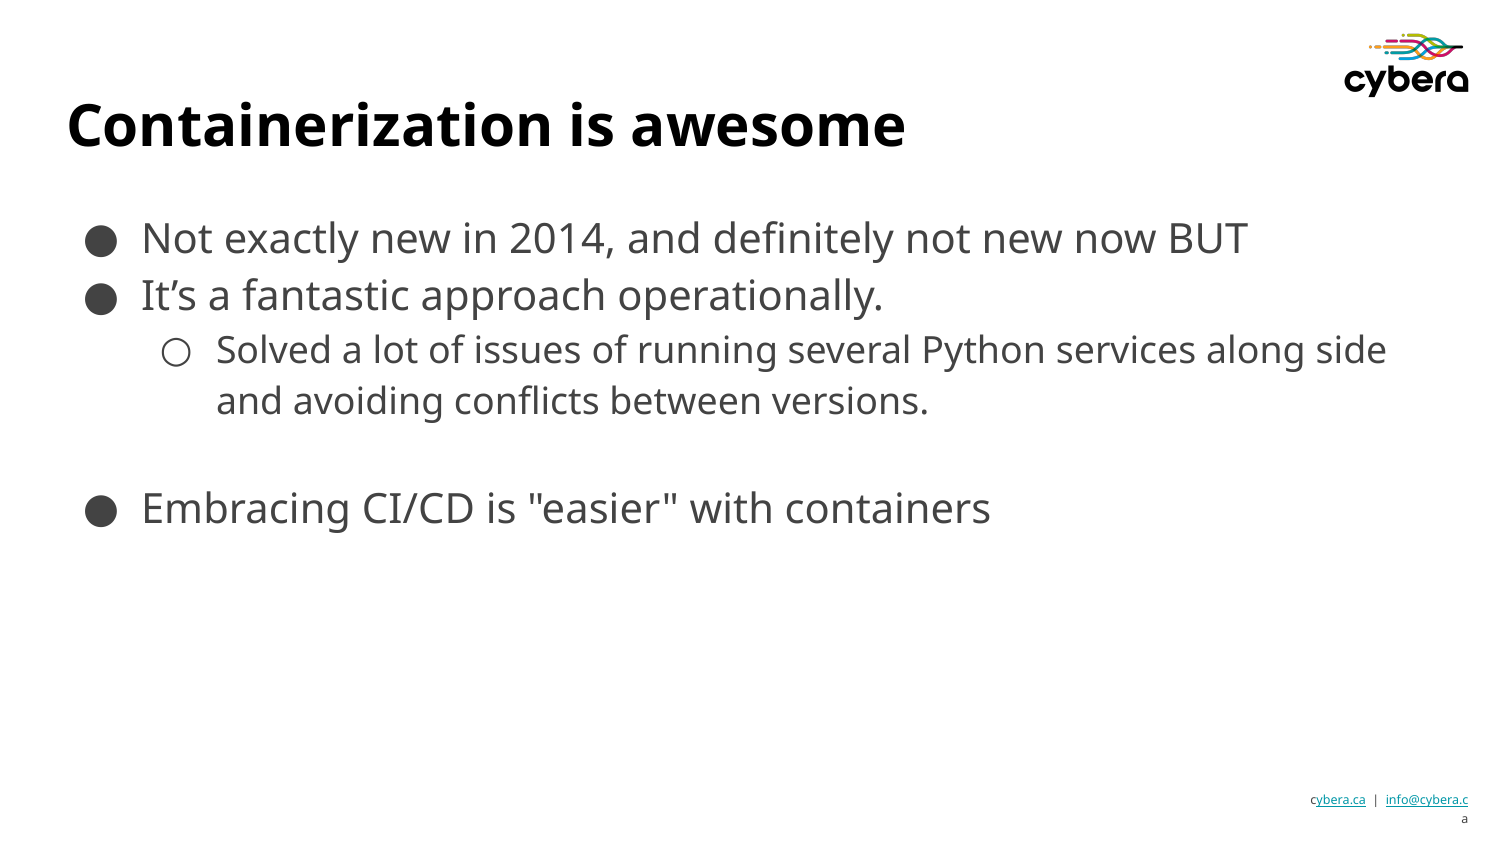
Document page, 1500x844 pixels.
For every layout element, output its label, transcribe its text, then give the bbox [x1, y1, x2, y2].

list Not exactly new in 2014, and definitely not new now BUT It’s a fantastic approach operationally. Solved a lot of issues of running several Python services along side and avoiding conflicts between versions. Embracing CI/CD is "easier" with containers [51, 189, 1451, 750]
title Containerization is awesome [51, 72, 1314, 167]
picture [1344, 33, 1469, 98]
